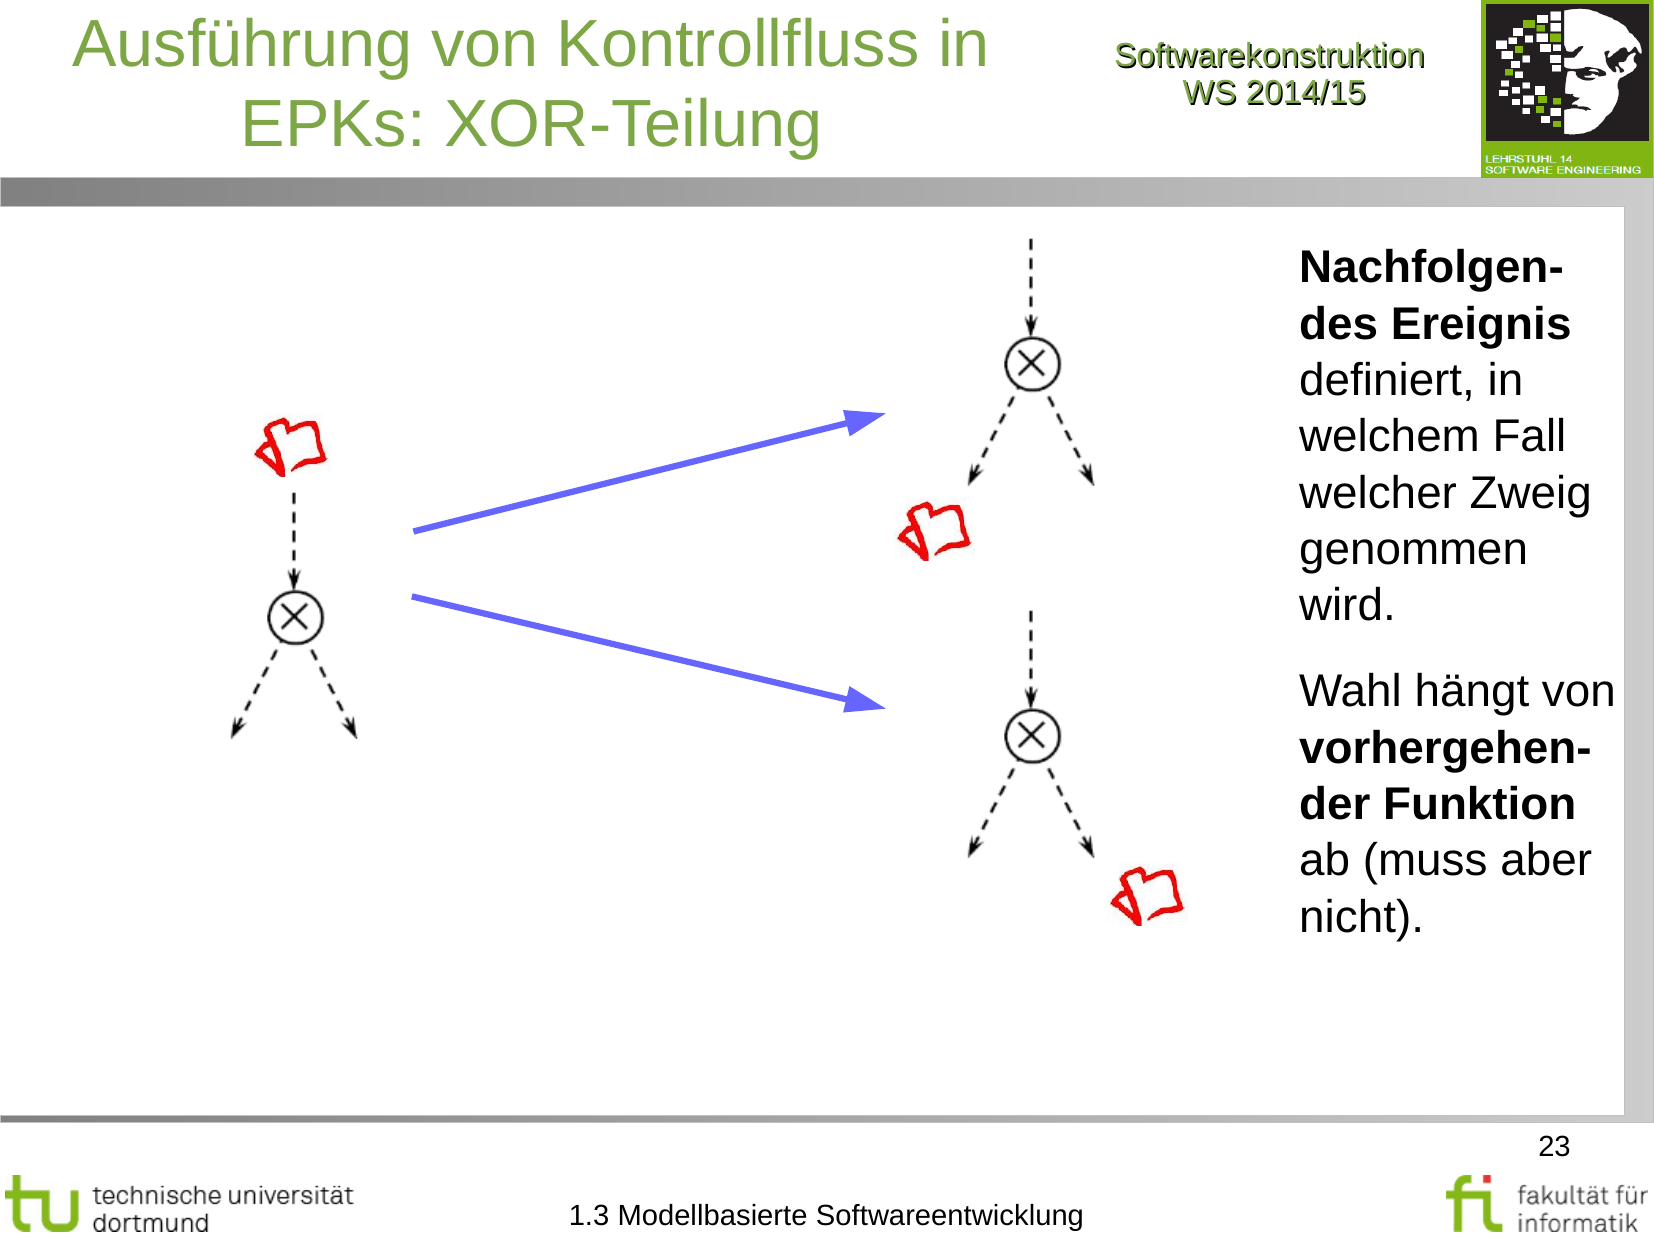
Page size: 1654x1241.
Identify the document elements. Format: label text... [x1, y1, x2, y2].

picture [962, 608, 1104, 869]
picture [1107, 862, 1188, 926]
title Ausführung von Kontrollfluss in EPKs: XOR-Teilung [0, 0, 1064, 178]
list Nachfolgen- des Ereignis definiert, in welchem Fall welcher Zweig genommen wird. Wahl hängt von vorhergehen- der Funktion ab (muss aber nicht). [1299, 236, 1625, 1093]
picture [5, 1175, 354, 1232]
picture [1481, 0, 1654, 178]
picture [1446, 1175, 1648, 1232]
picture [225, 490, 367, 750]
picture [894, 236, 1104, 562]
picture [251, 413, 331, 477]
